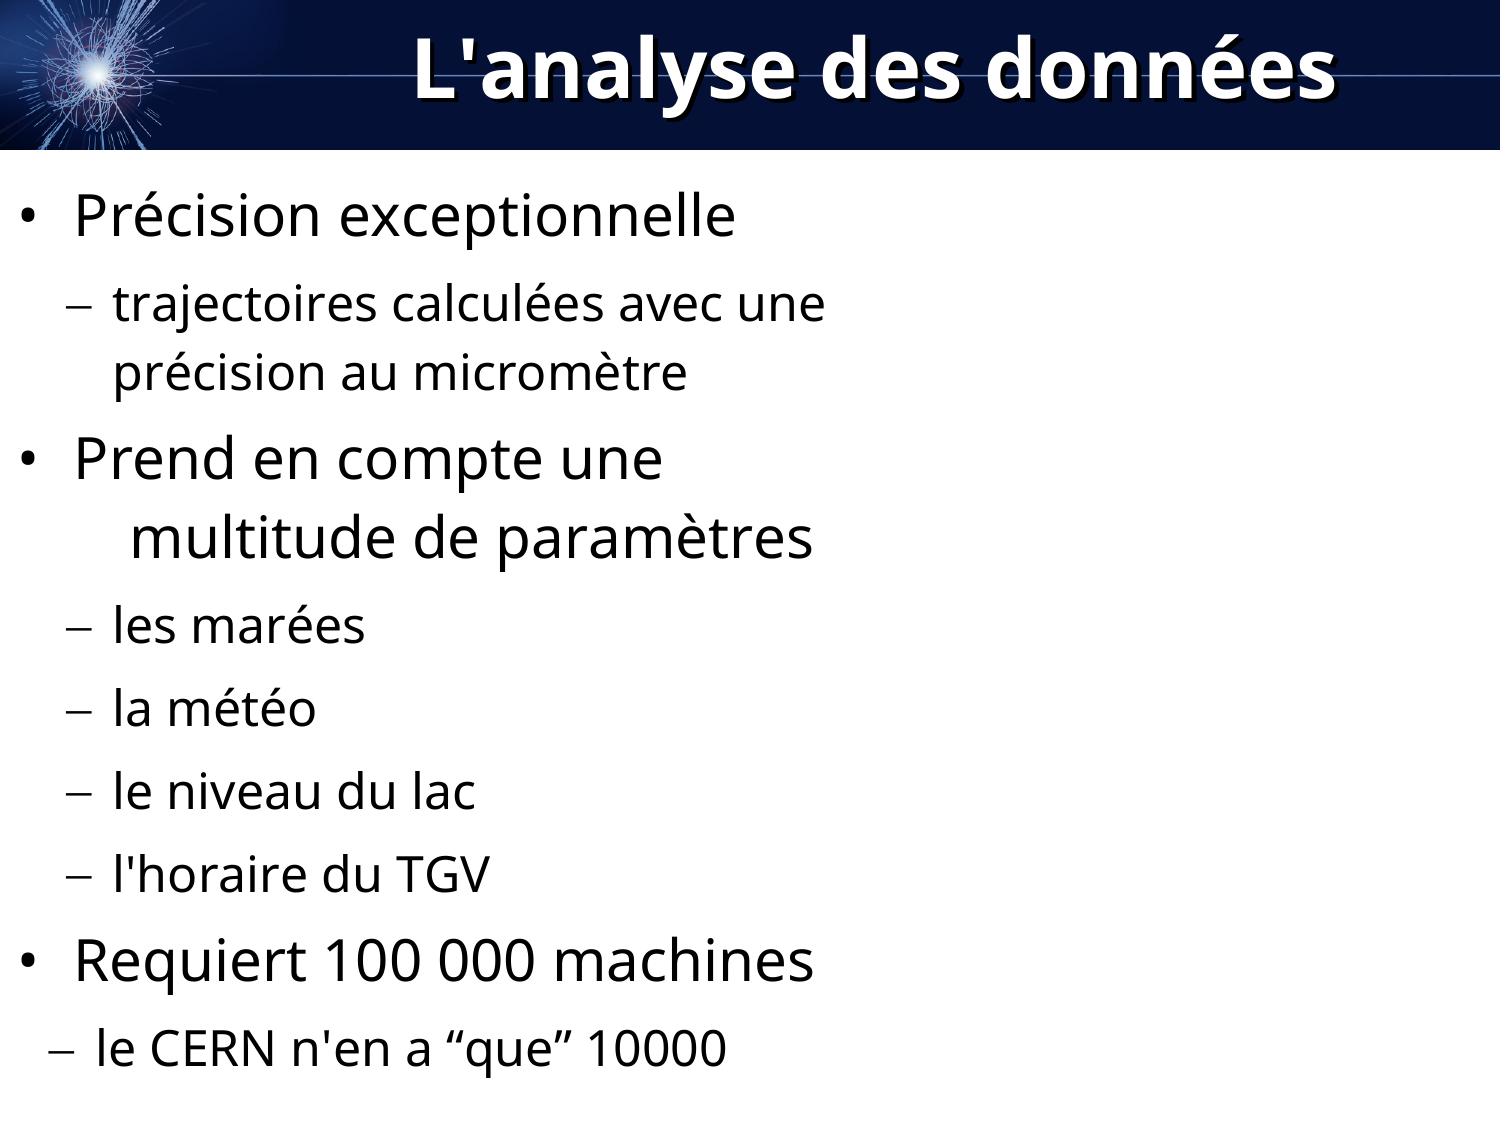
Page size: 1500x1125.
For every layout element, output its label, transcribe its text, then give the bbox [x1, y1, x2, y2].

title L'analyse des données [395, 7, 1500, 125]
picture [0, 0, 1500, 150]
list Précision exceptionnelle trajectoires calculées avec une précision au micromètre Prend en compte une multitude de paramètres les marées la météo le niveau du lac l'horaire du TGV Requiert 100 000 machines le CERN n'en a “que” 10000 [2, 166, 886, 1125]
